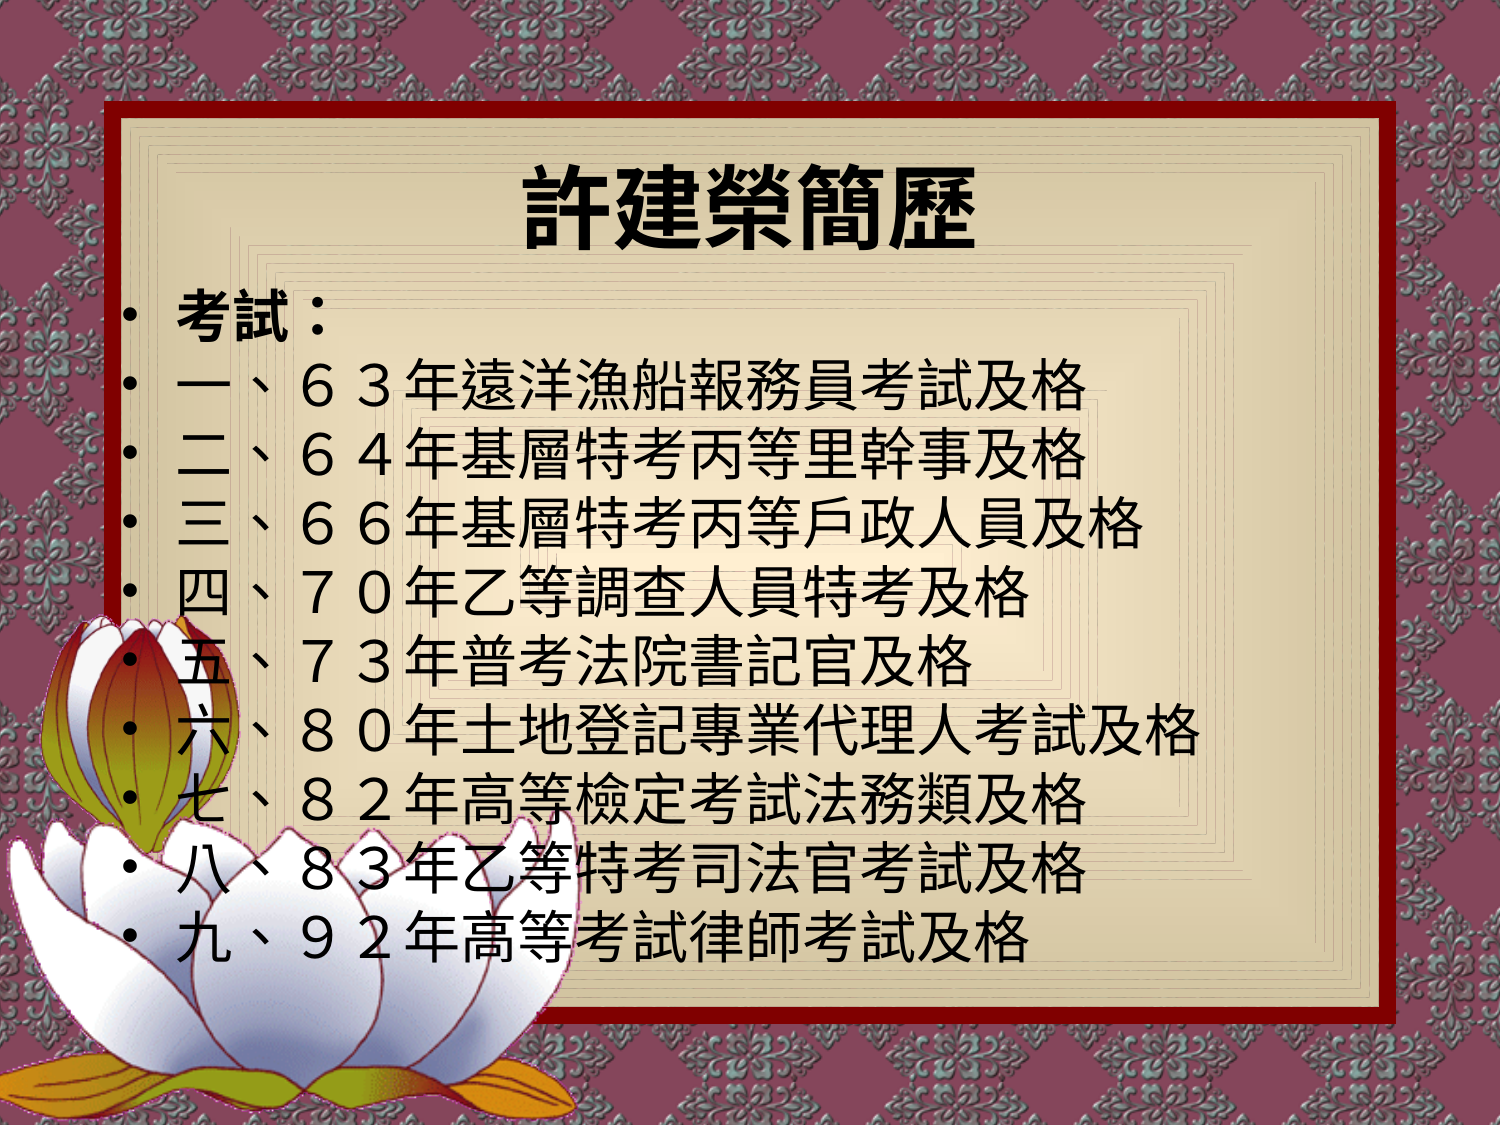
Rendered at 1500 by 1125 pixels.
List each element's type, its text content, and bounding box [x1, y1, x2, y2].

picture [0, 0, 1500, 1125]
list 考試： 一、６３年遠洋漁船報務員考試及格 二、６４年基層特考丙等里幹事及格 三、６６年基層特考丙等戶政人員及格 四、７０年乙等調查人員特考及格 五、７３年普考法院書記官及格 六、８０年土地登記專業代理人考試及格 七、８２年高等檢定考試法務類及格 八、８３年乙等特考司法官考試及格 九、９２年高等考試律師考試及格 [112, 278, 1424, 988]
title 許建榮簡歷 [112, 112, 1388, 278]
